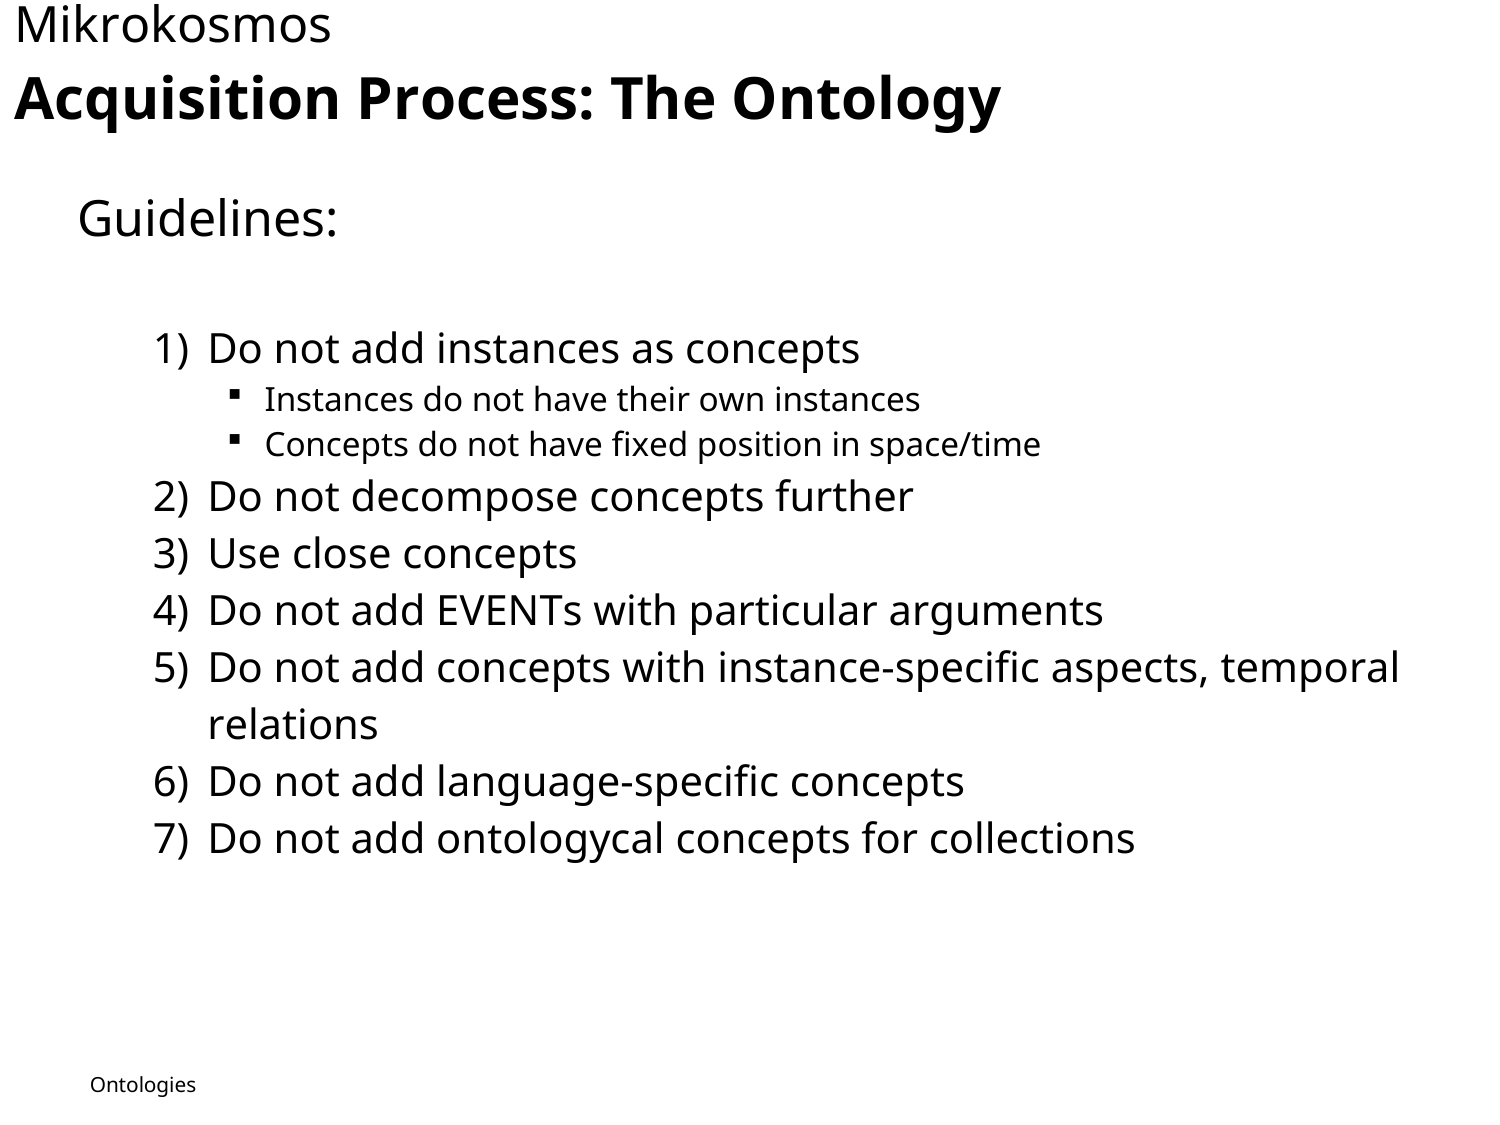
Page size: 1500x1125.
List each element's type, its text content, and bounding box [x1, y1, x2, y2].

title Mikrokosmos Acquisition Process: The Ontology [0, 0, 1276, 136]
list Guidelines: Do not add instances as concepts Instances do not have their own instances Concepts do not have fixed position in space/time Do not decompose concepts further Use close concepts Do not add EVENTs with particular arguments Do not add concepts with instance-specific aspects, temporal relations Do not add language-specific concepts Do not add ontologycal concepts for collections [62, 174, 1463, 1013]
